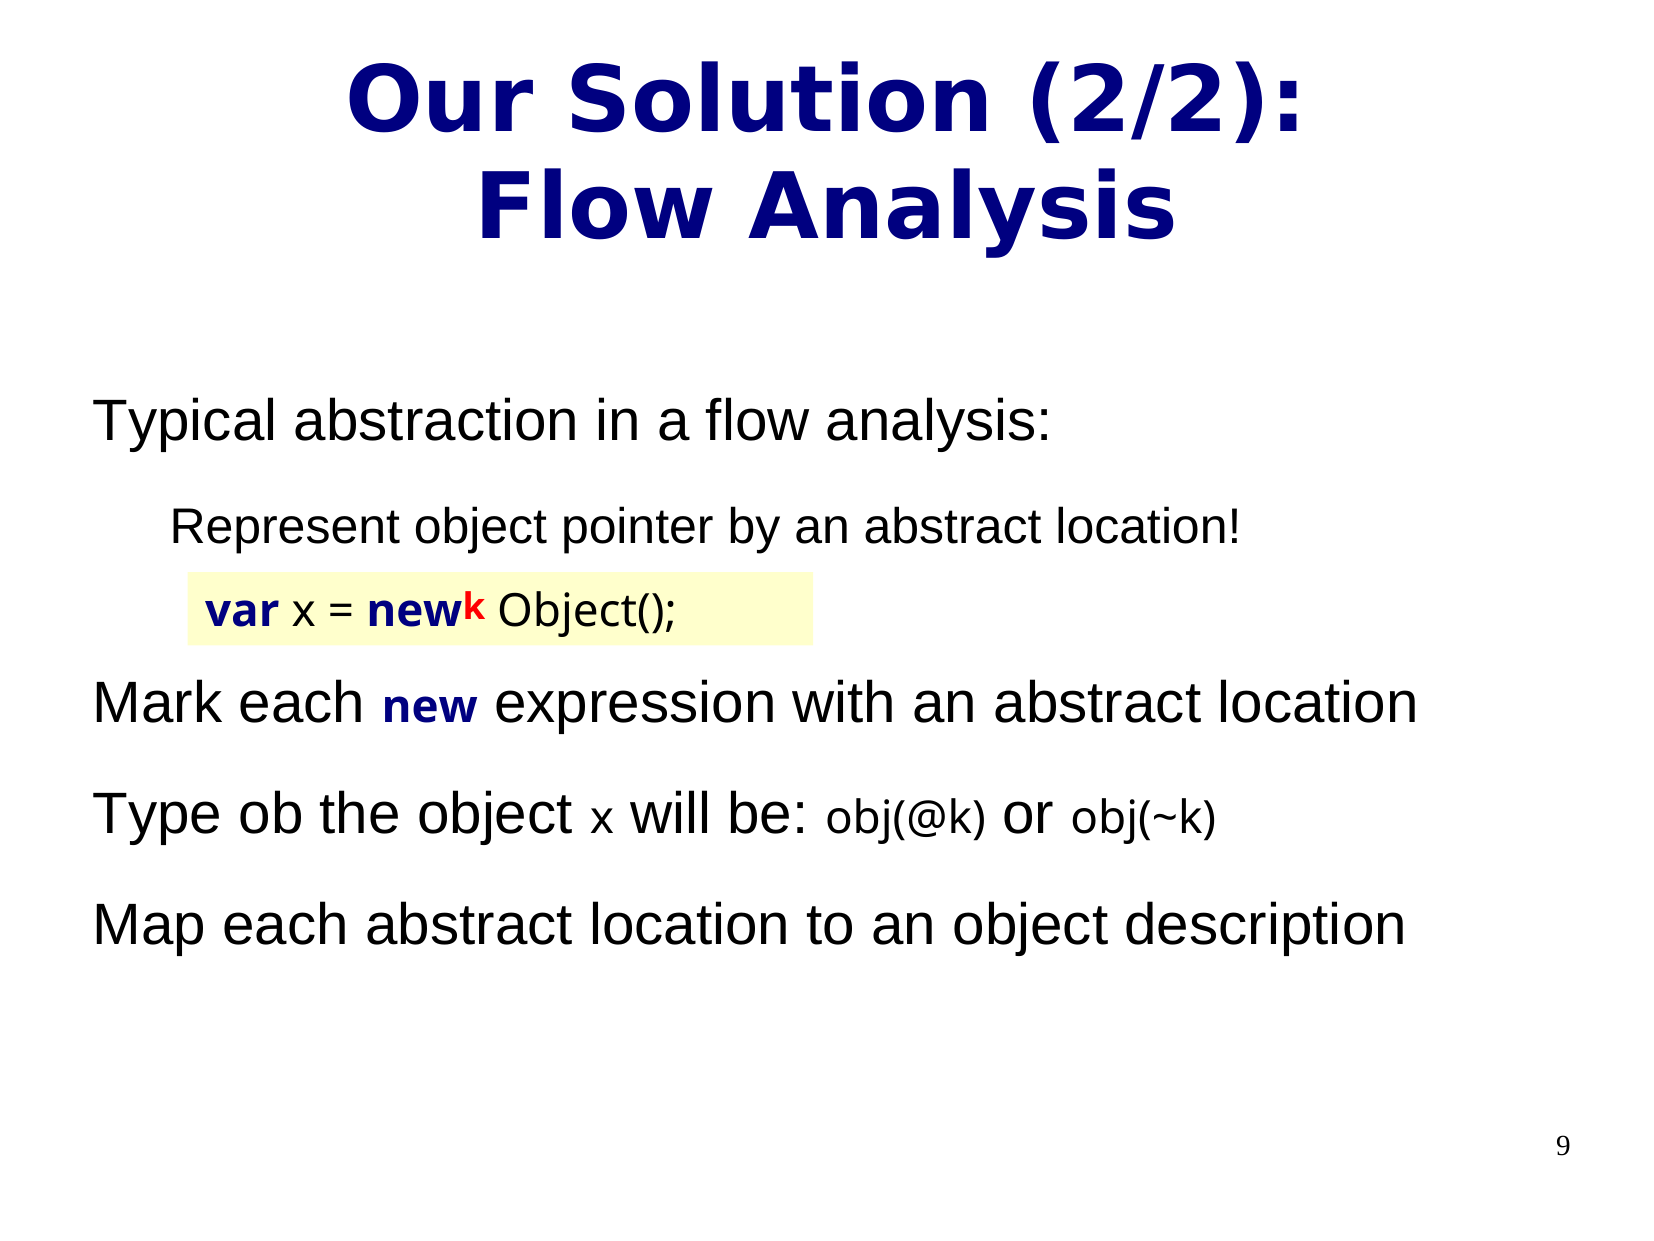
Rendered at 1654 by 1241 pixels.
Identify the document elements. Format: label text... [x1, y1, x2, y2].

list Typical abstraction in a flow analysis: Represent object pointer by an abstract location! Mark each new expression with an abstract location Type ob the object x will be: obj(@k) or obj(~k) Map each abstract location to an object description [75, 384, 1564, 961]
title Our Solution (2/2): Flow Analysis [82, 45, 1571, 261]
